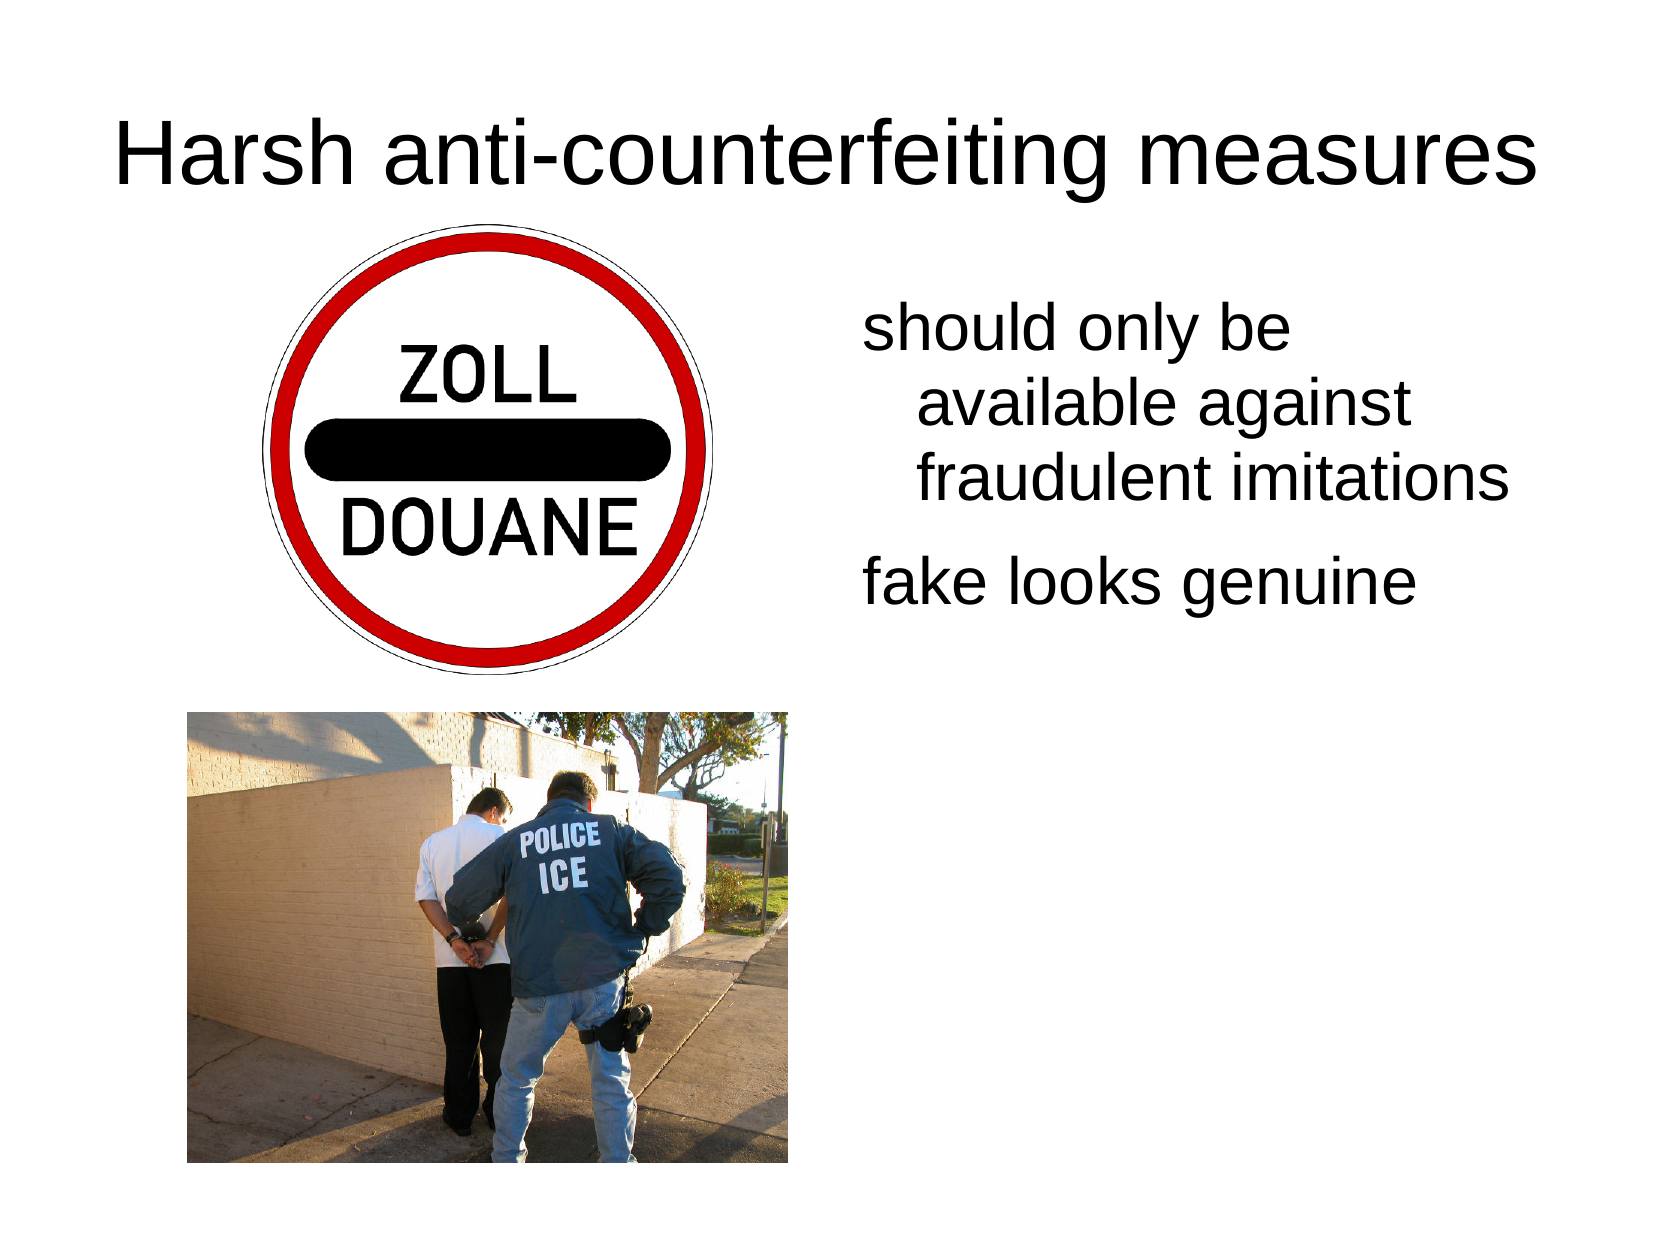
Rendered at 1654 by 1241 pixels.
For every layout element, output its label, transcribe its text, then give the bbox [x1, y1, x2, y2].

picture [262, 224, 713, 676]
list should only be available against fraudulent imitations fake looks genuine [845, 290, 1572, 1109]
title Harsh anti-counterfeiting measures [82, 49, 1571, 257]
picture [187, 712, 788, 1163]
